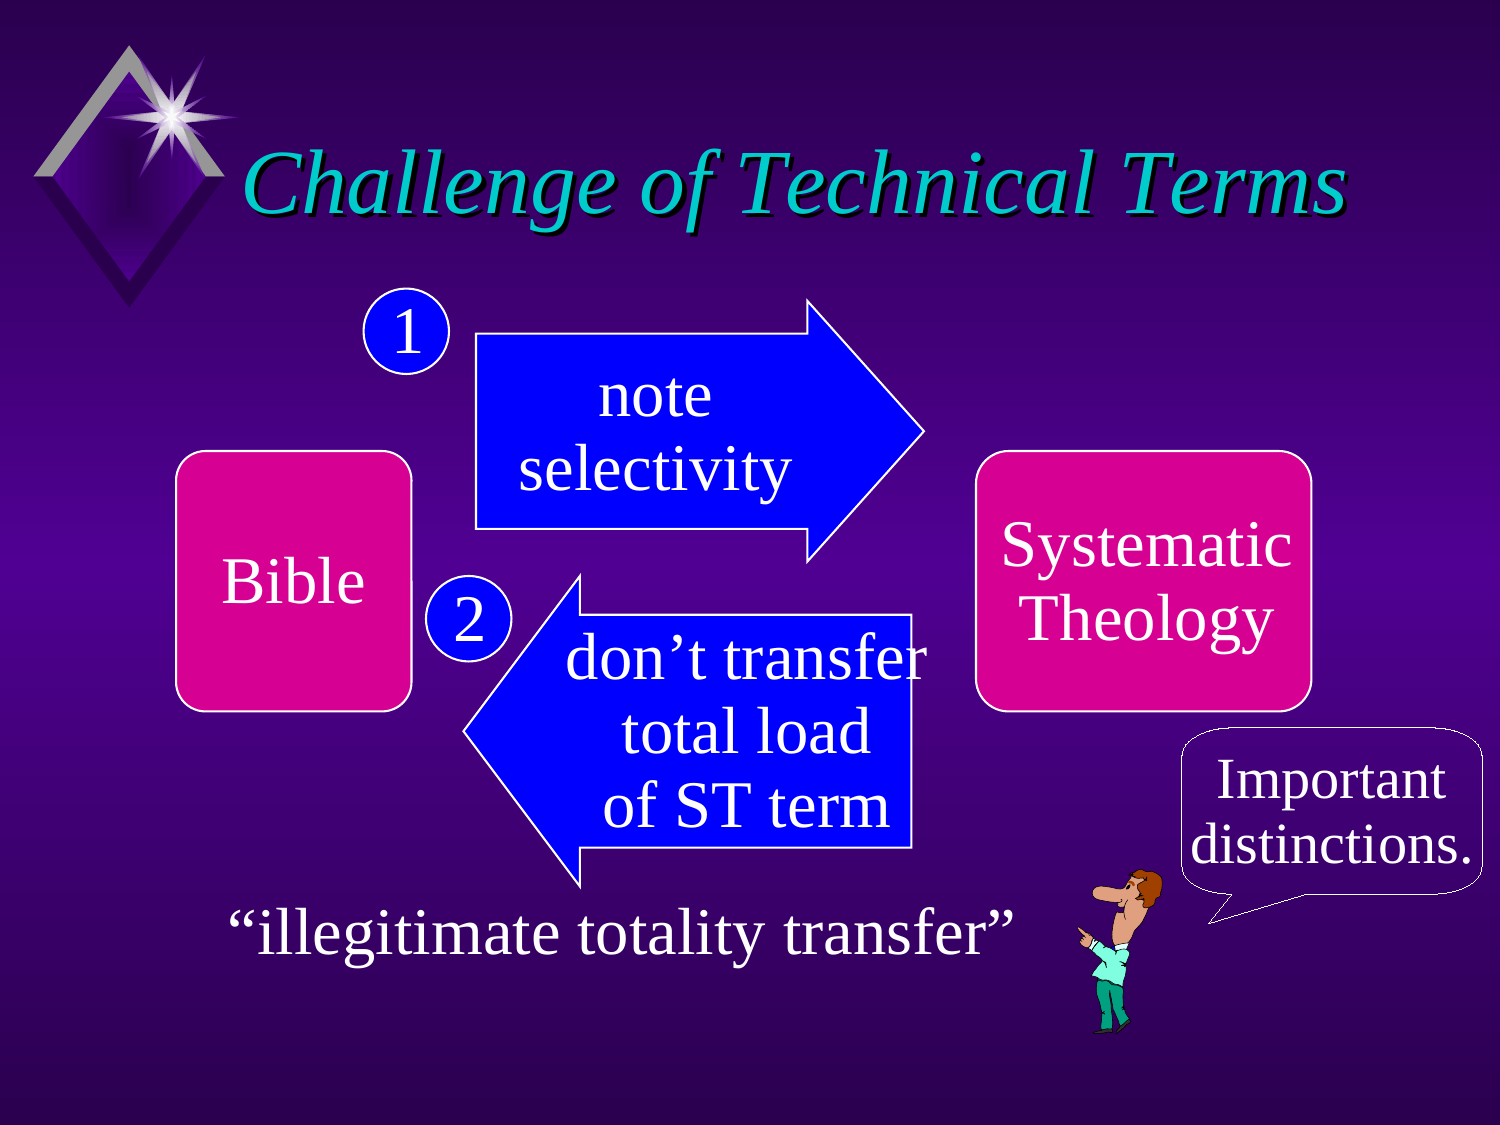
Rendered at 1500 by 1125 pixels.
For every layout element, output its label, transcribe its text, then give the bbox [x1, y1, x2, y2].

text_box “illegitimate totality transfer” [212, 887, 1076, 977]
text_box note selectivity [475, 301, 924, 562]
text_box don’t transfer total load of ST term [463, 575, 912, 887]
text_box Systematic Theology [976, 451, 1312, 712]
text_box Bible [176, 451, 412, 712]
text_box Important distinctions. [1181, 727, 1483, 924]
title Challenge of Technical Terms [224, 78, 1388, 288]
chart [1076, 868, 1164, 1035]
text_box 1 [363, 288, 449, 374]
text_box 2 [425, 575, 512, 662]
